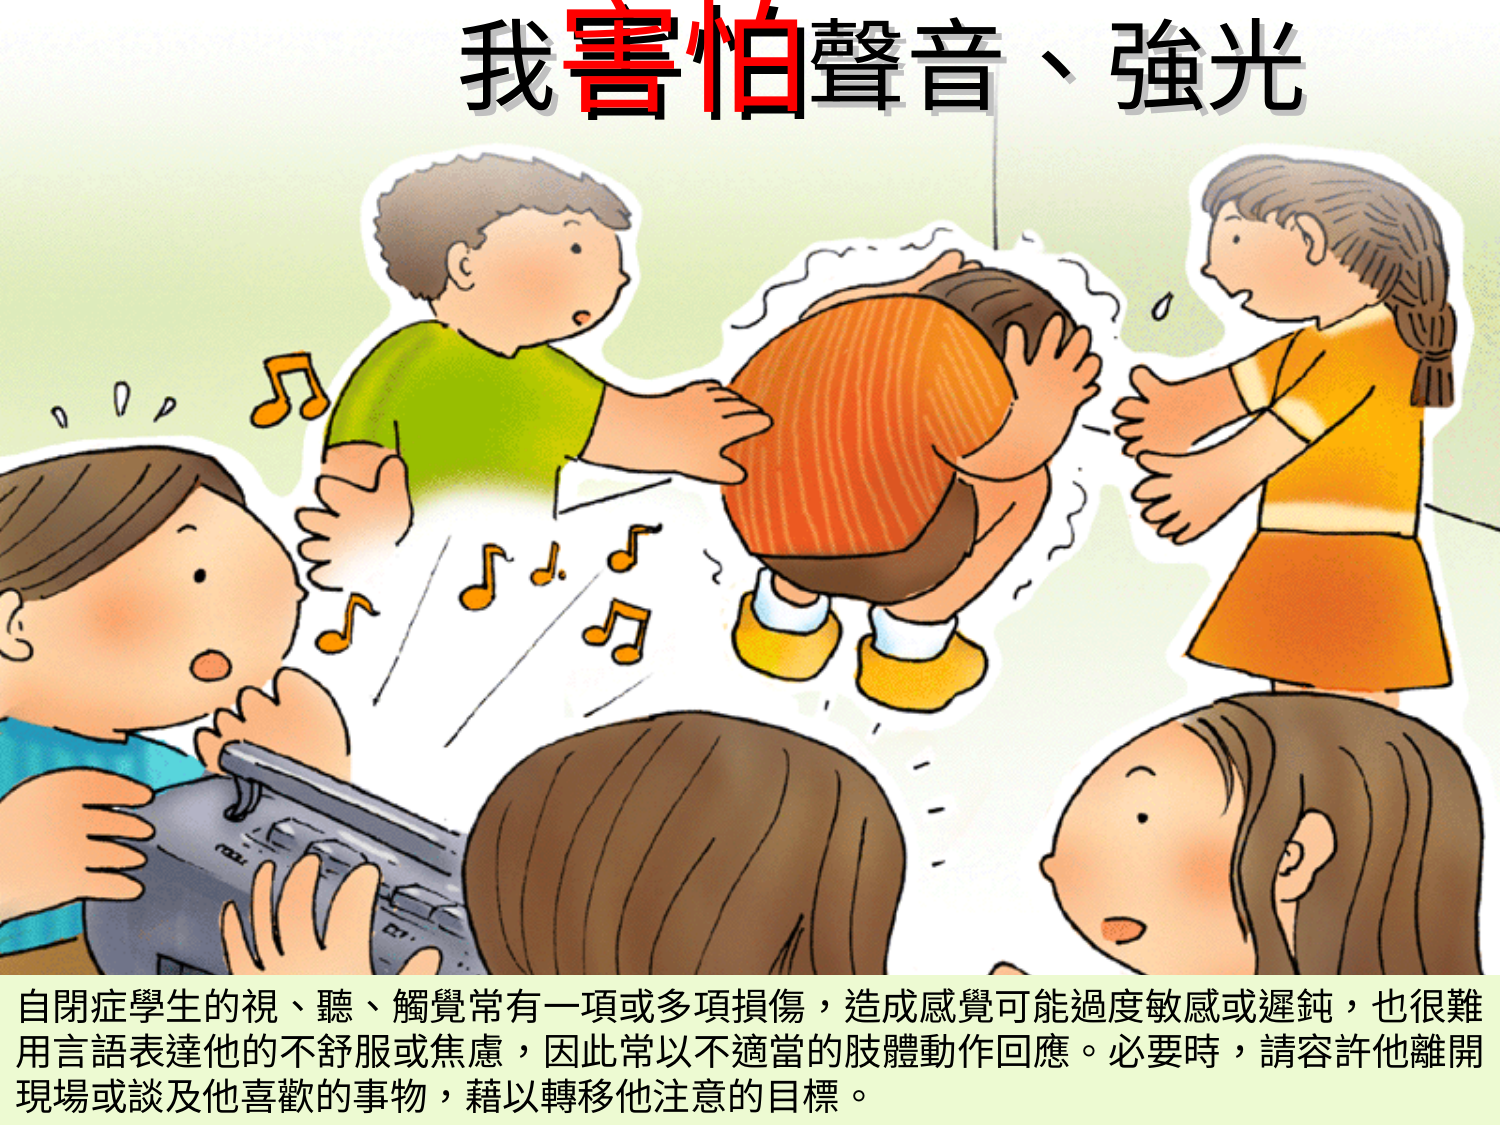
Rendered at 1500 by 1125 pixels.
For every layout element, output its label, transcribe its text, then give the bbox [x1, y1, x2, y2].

subtitle 自閉症學生的視、聽、觸覺常有一項或多項損傷，造成感覺可能過度敏感或遲鈍，也很難用言語表達他的不舒服或焦慮，因此常以不適當的肢體動作回應。必要時，請容許他離開現場或談及他喜歡的事物，藉以轉移他注意的目標。 [0, 975, 1500, 1125]
title 我害怕聲音、強光 [399, 0, 1363, 138]
picture [0, 0, 1500, 975]
